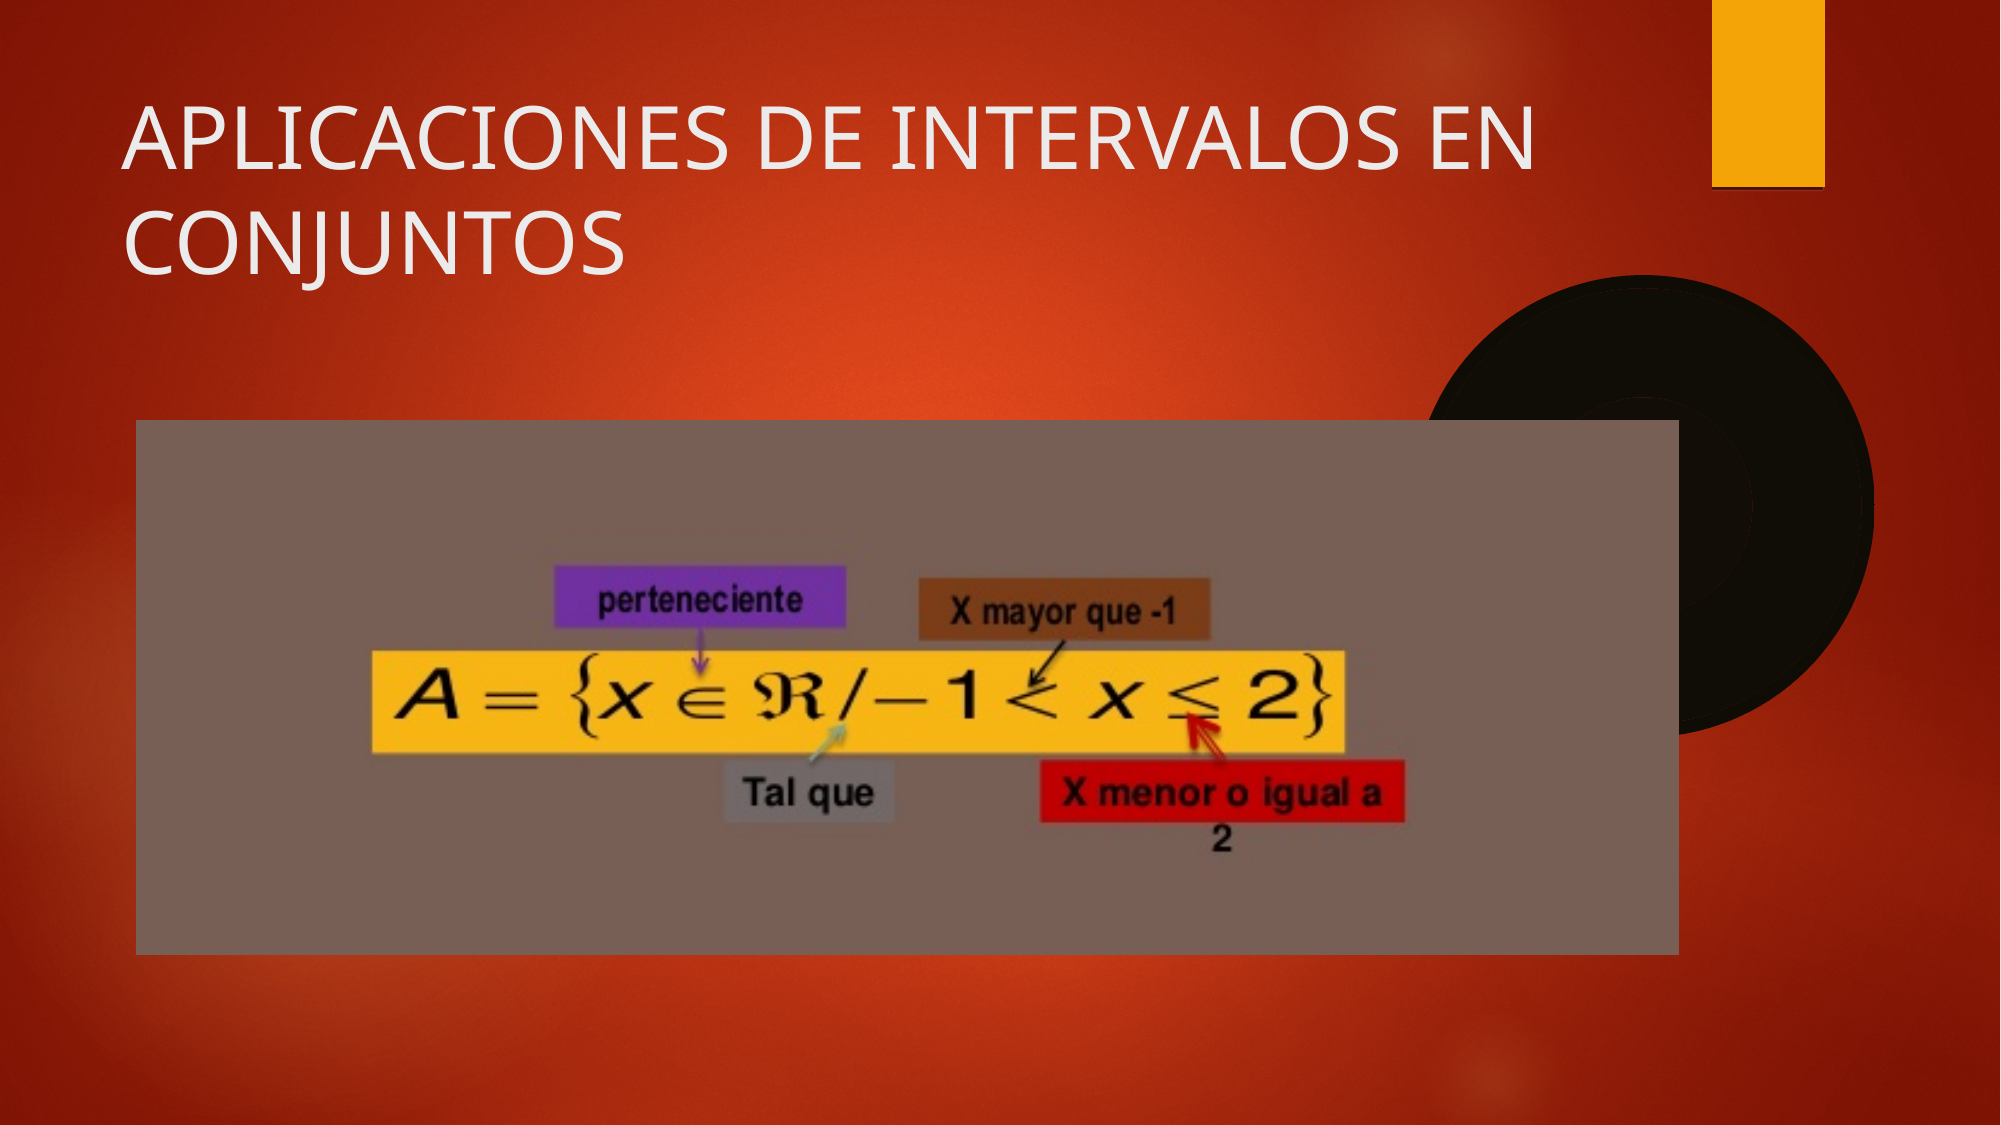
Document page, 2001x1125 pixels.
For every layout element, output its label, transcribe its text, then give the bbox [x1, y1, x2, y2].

title APLICACIONES DE INTERVALOS EN CONJUNTOS [106, 74, 1649, 305]
picture [136, 420, 1679, 955]
